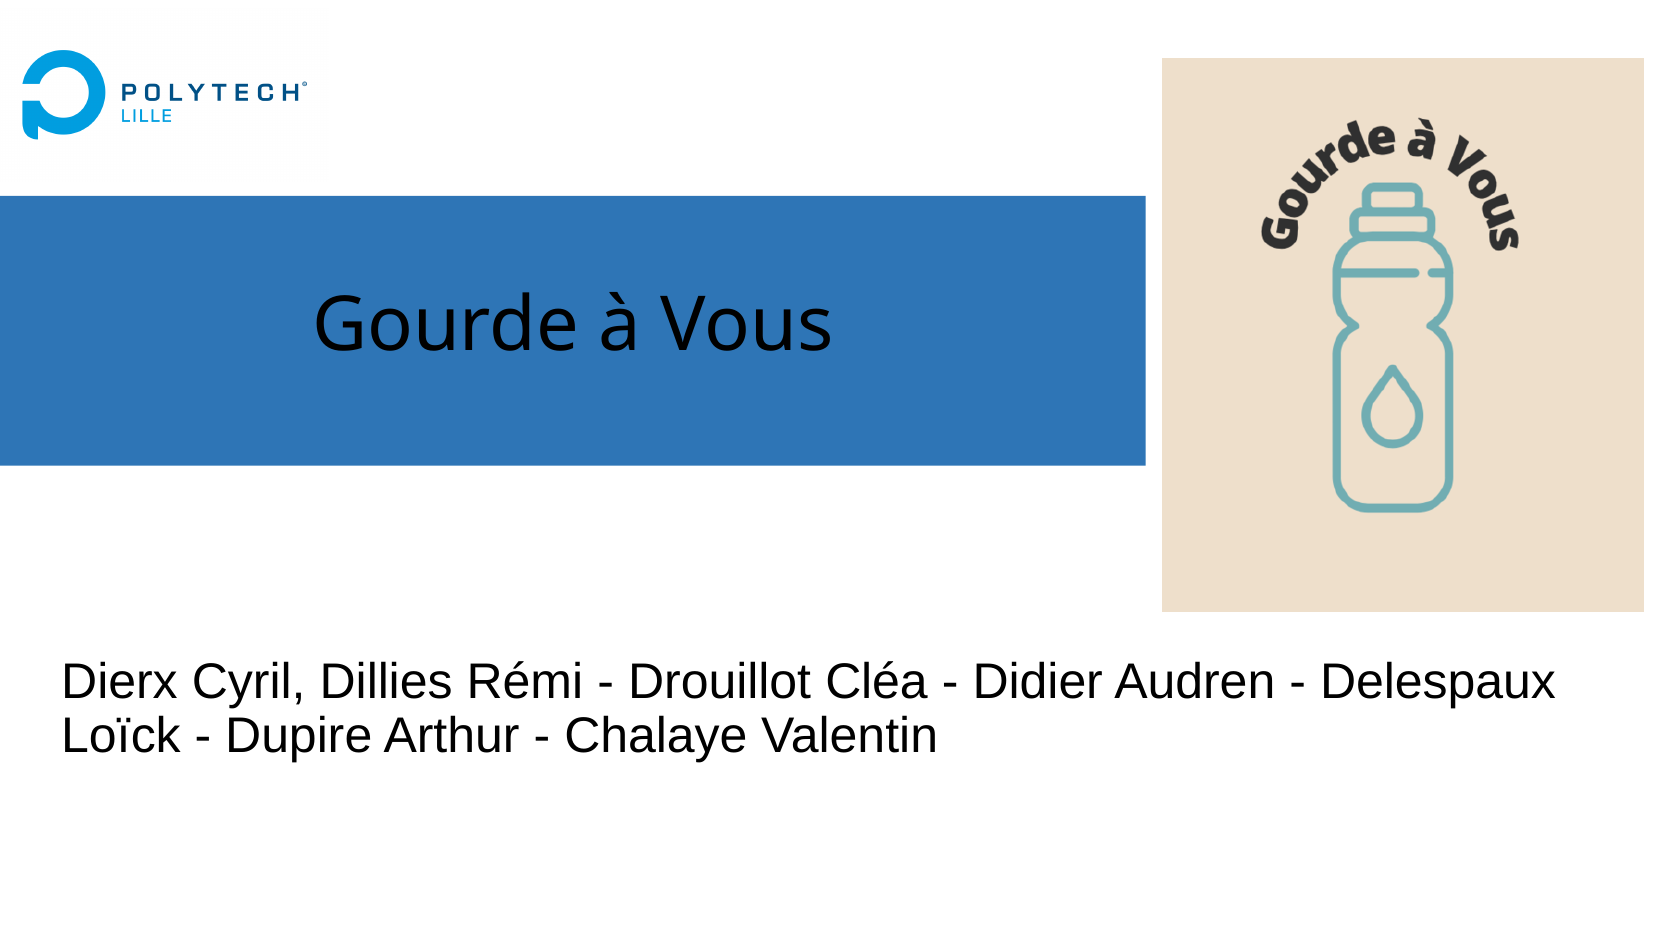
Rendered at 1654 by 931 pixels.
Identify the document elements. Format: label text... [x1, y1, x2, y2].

picture [1162, 59, 1644, 612]
subtitle Dierx Cyril, Dillies Rémi - Drouillot Cléa - Didier Audren - Delespaux Loïck - Dupire Arthur - Chalaye Valentin [46, 648, 1572, 773]
picture [0, 8, 329, 182]
title Gourde à Vous [0, 199, 1146, 463]
